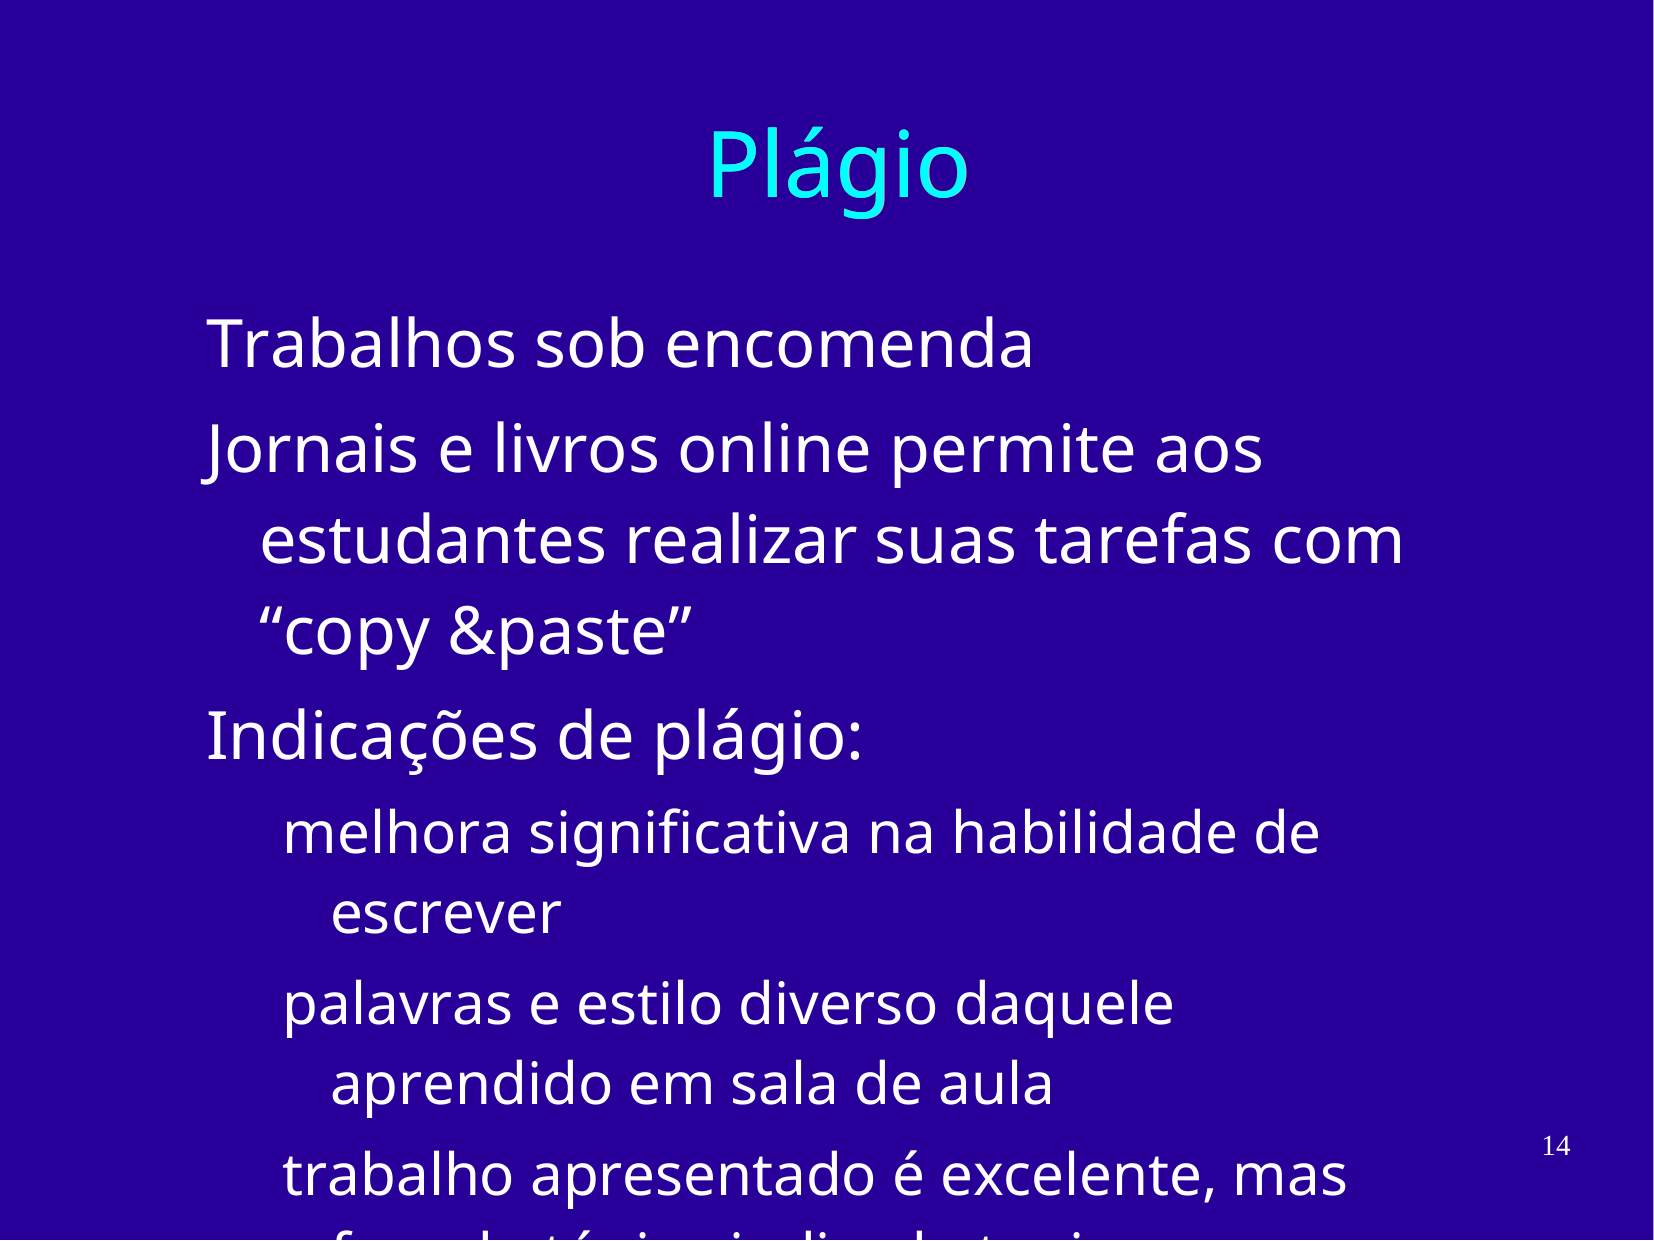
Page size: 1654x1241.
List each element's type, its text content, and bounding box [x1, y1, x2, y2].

list Trabalhos sob encomenda Jornais e livros online permite aos estudantes realizar suas tarefas com “copy &paste” Indicações de plágio: melhora significativa na habilidade de escrever palavras e estilo diverso daquele aprendido em sala de aula trabalho apresentado é excelente, mas fora do tópico indicado topic. [173, 288, 1437, 1165]
title Plágio [263, 108, 1414, 216]
